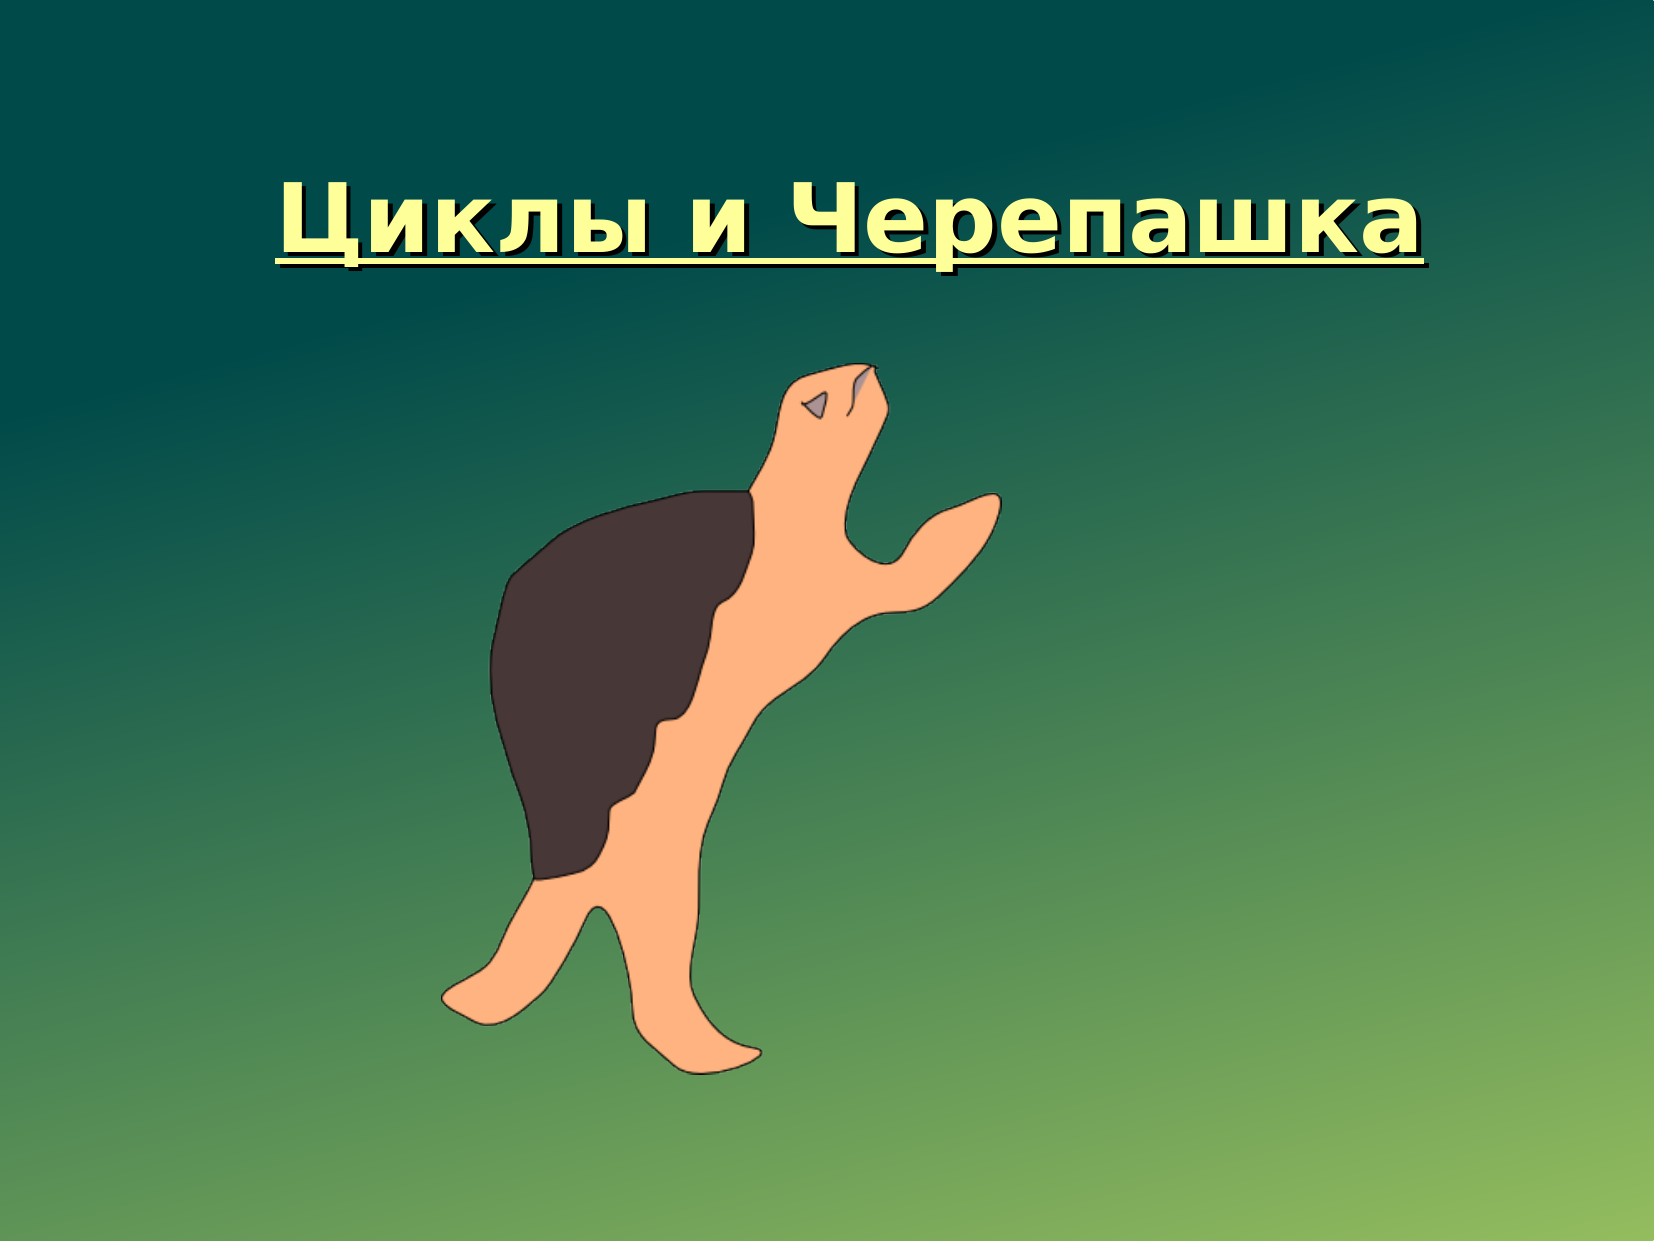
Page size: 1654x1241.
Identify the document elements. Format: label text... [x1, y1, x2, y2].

subtitle Циклы и Черепашка [105, 24, 1594, 414]
picture [441, 363, 1002, 1075]
